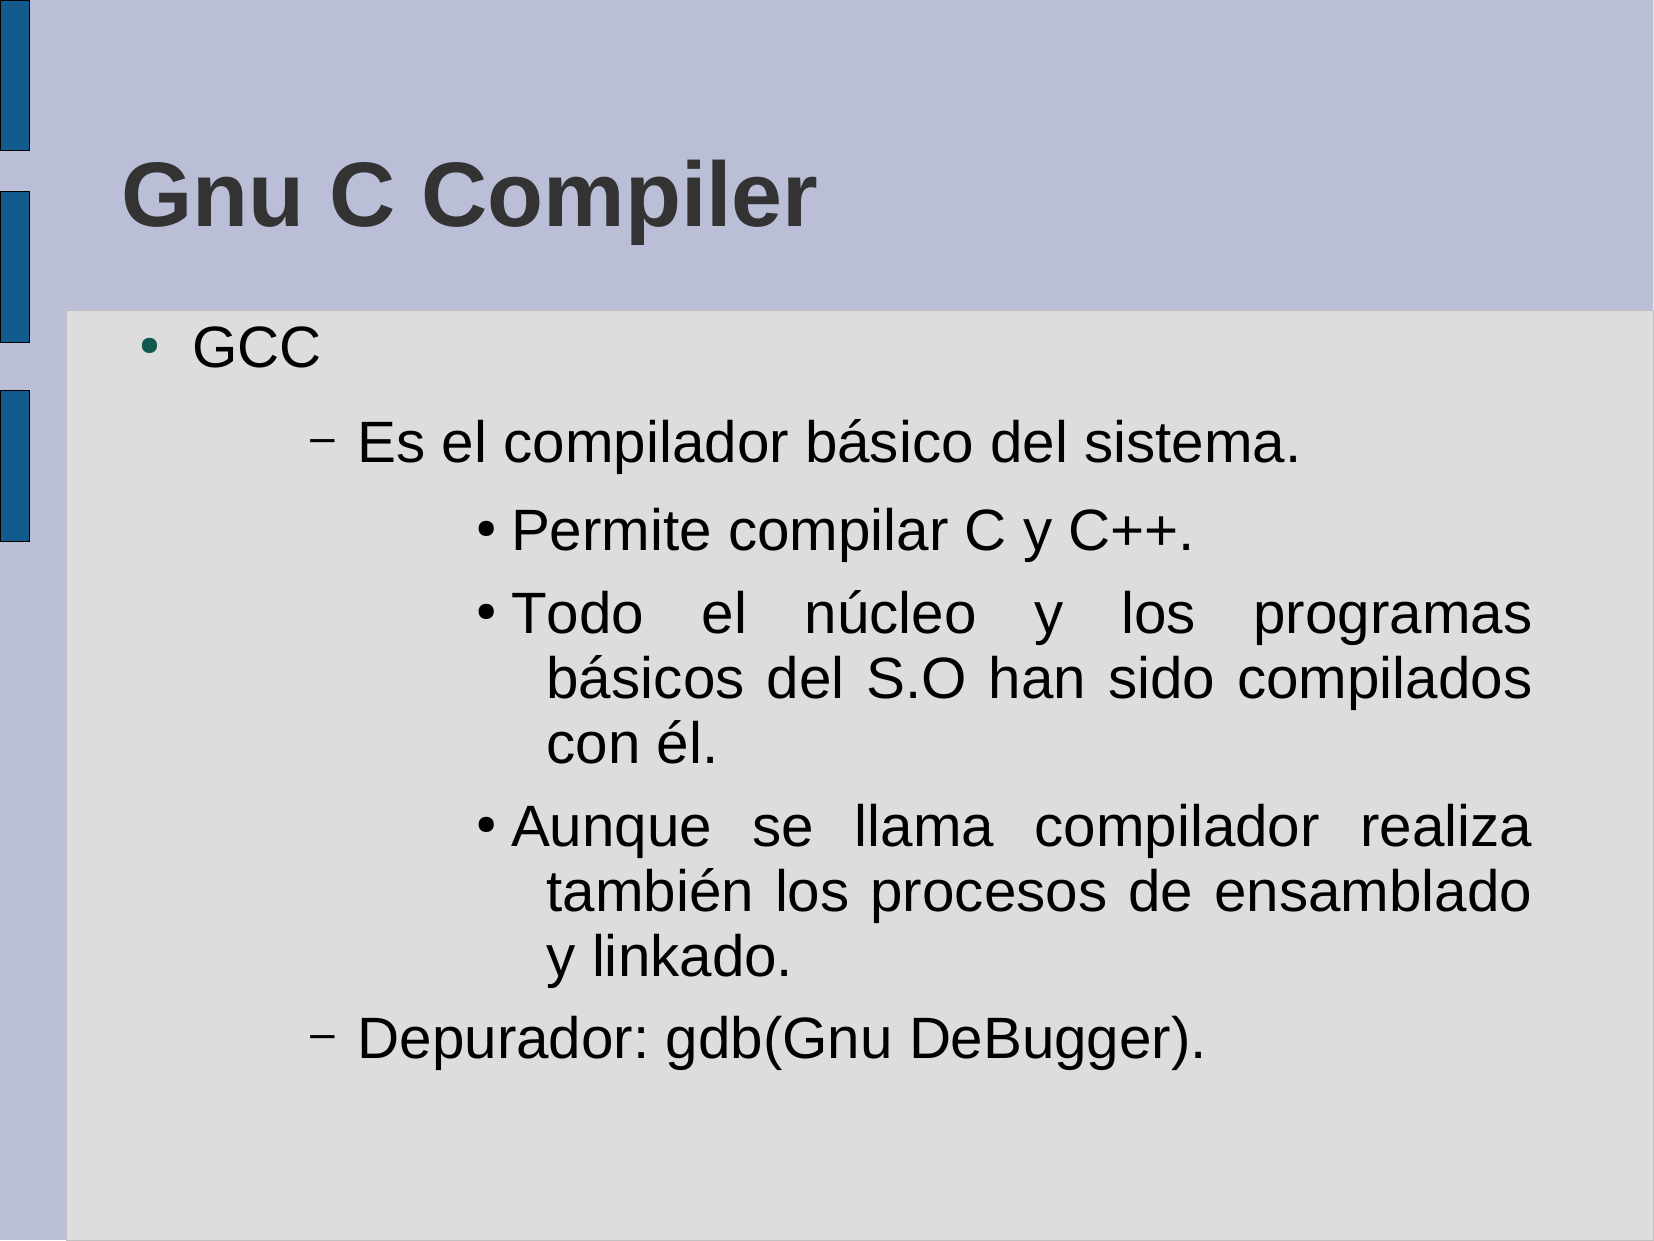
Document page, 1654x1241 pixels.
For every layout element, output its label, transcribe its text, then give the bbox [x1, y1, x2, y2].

list GCC Es el compilador básico del sistema. Permite compilar C y C++. Todo el núcleo y los programas básicos del S.O han sido compilados con él. Aunque se llama compilador realiza también los procesos de ensamblado y linkado. Depurador: gdb(Gnu DeBugger). [121, 314, 1534, 1082]
title Gnu C Compiler [121, 98, 1534, 291]
